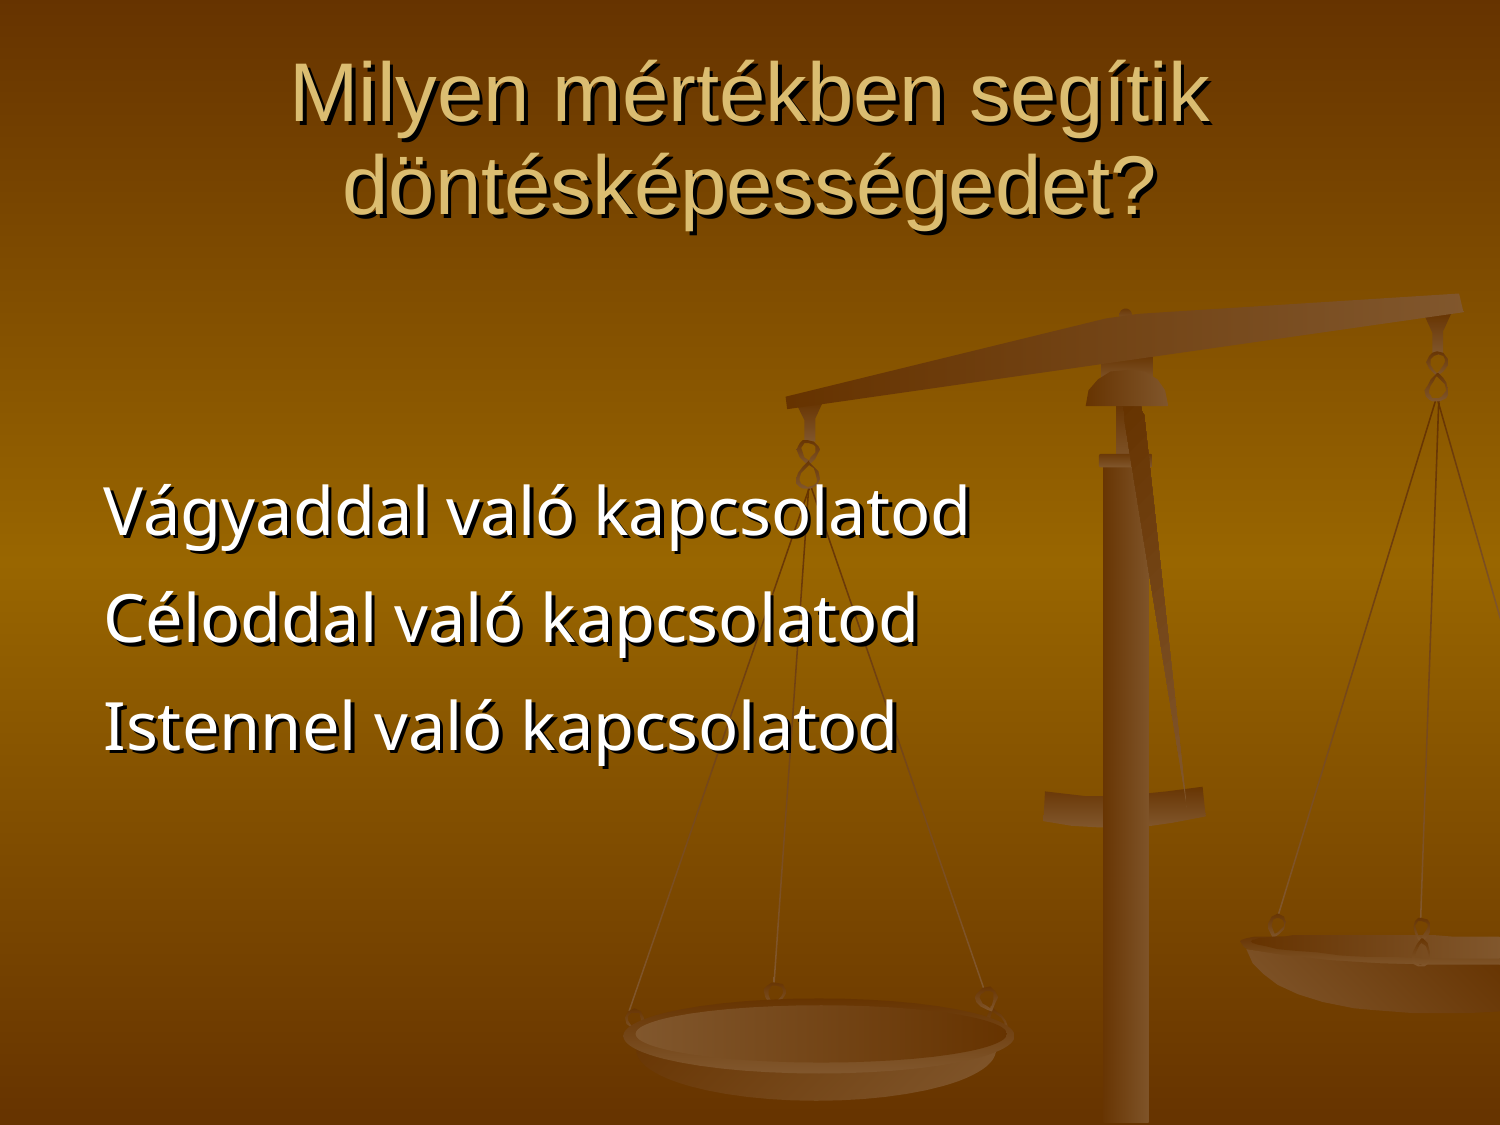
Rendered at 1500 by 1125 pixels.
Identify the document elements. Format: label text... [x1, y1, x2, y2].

title Milyen mértékben segítik döntésképességedet? [75, 31, 1426, 248]
list Vágyaddal való kapcsolatod Céloddal való kapcsolatod Istennel való kapcsolatod [88, 456, 1093, 842]
